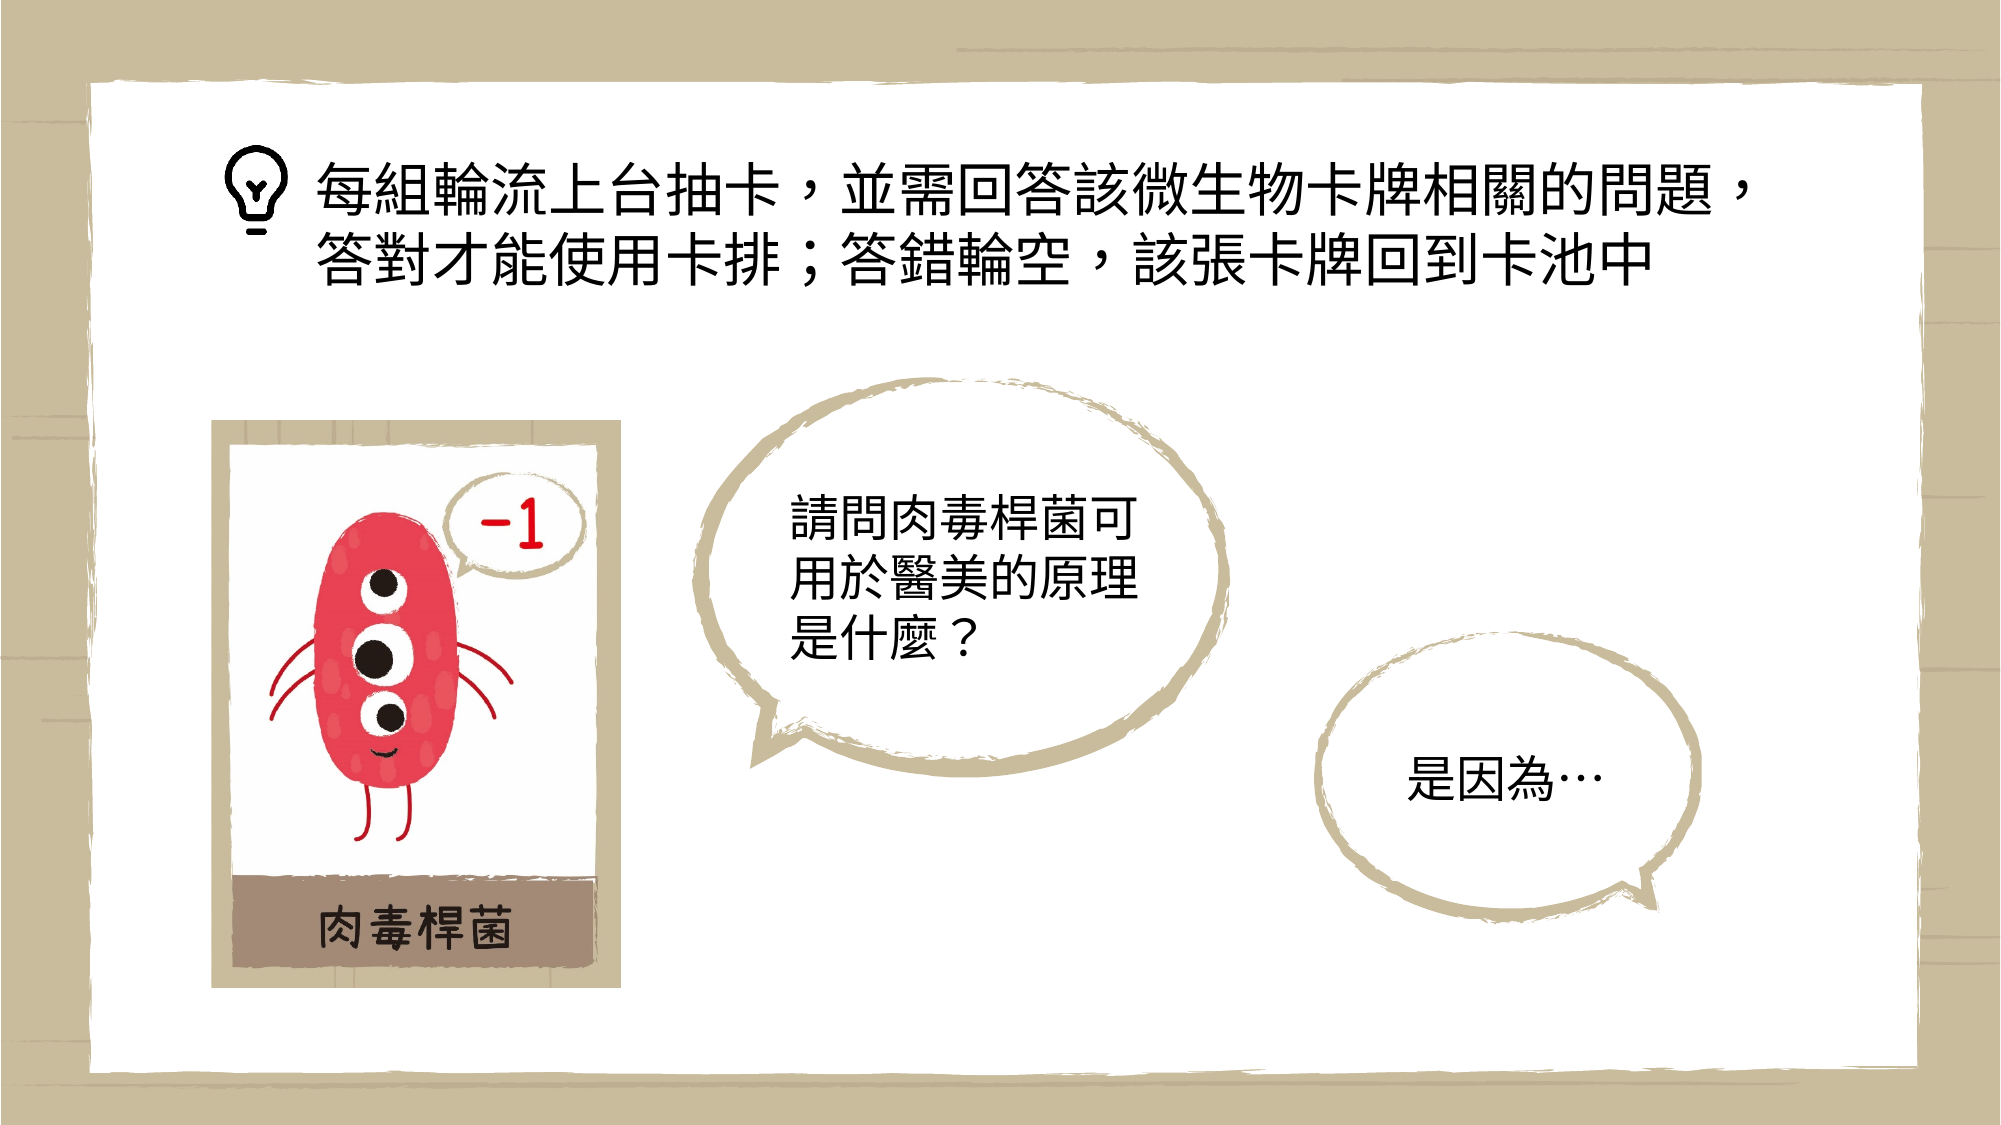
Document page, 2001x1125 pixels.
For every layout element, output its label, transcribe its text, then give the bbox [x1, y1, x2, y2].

text_box 請問肉毒桿菌可用於醫美的原理是什麼？ [774, 478, 1190, 676]
text_box 是因為… [1390, 740, 1806, 817]
picture [691, 376, 1231, 779]
text_box 每組輪流上台抽卡，並需回答該微生物卡牌相關的問題，答對才能使用卡排；答錯輪空，該張卡牌回到卡池中 [300, 145, 1806, 303]
picture [1314, 631, 1702, 925]
picture [211, 420, 621, 988]
picture [211, 145, 300, 235]
